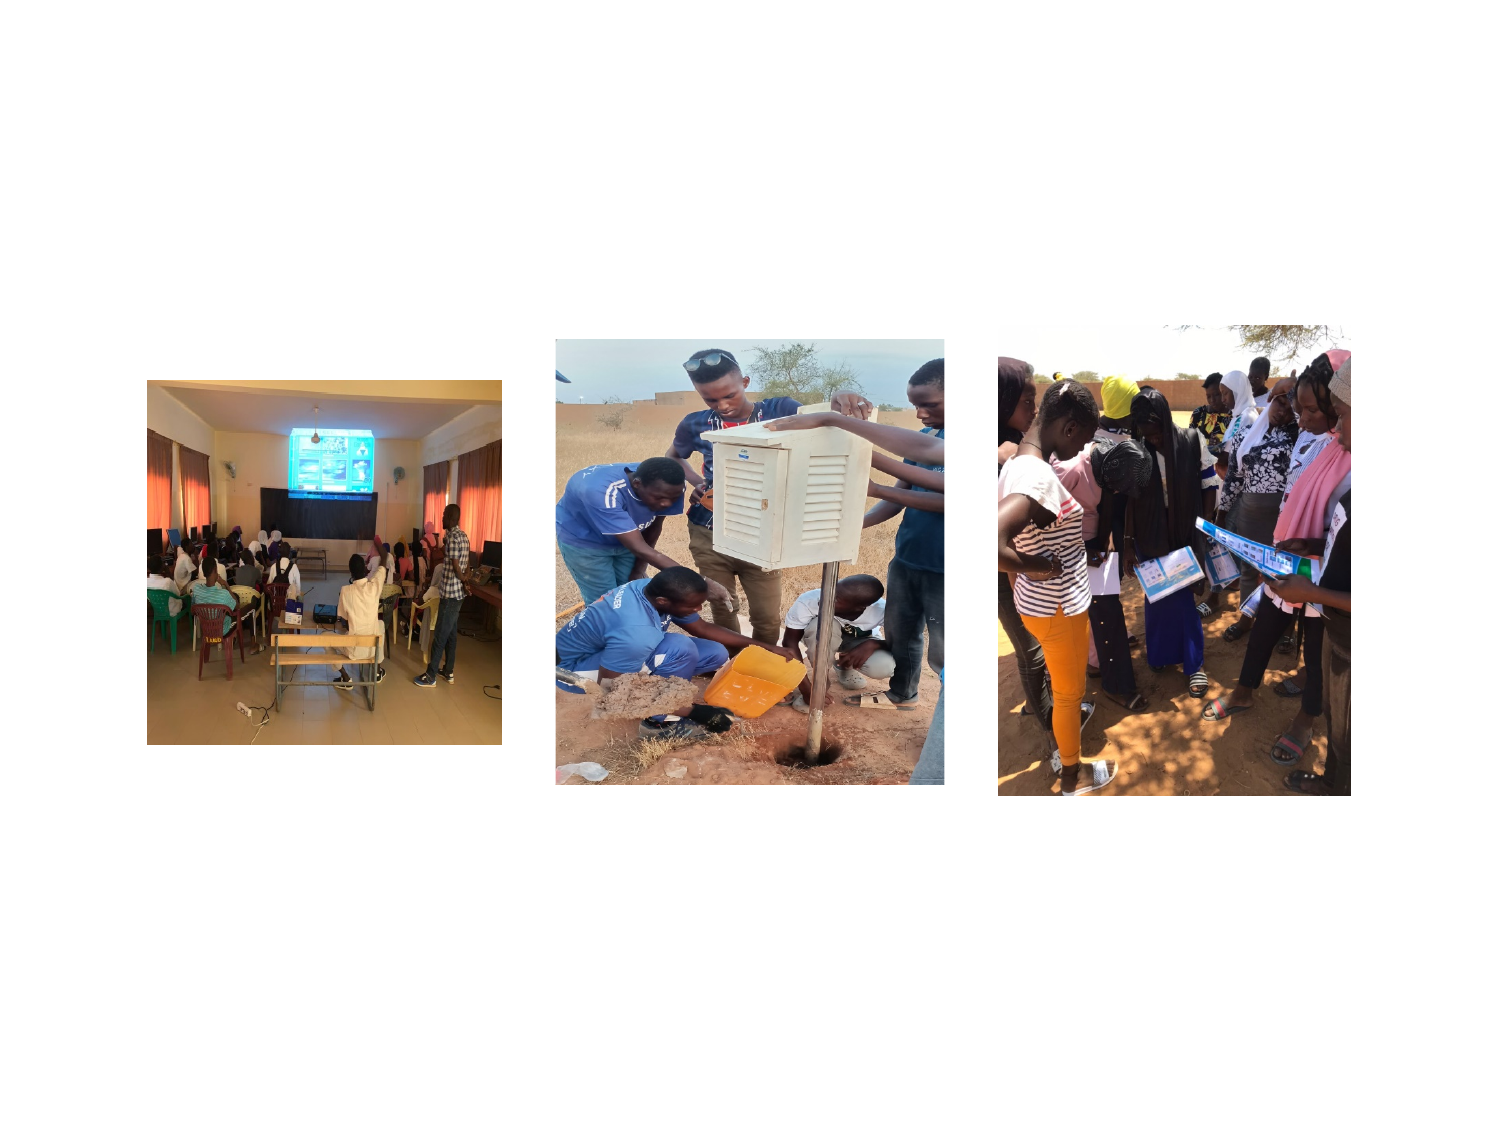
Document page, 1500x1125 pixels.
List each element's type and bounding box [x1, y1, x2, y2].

picture [555, 339, 945, 785]
picture [147, 380, 502, 745]
picture [998, 325, 1351, 796]
